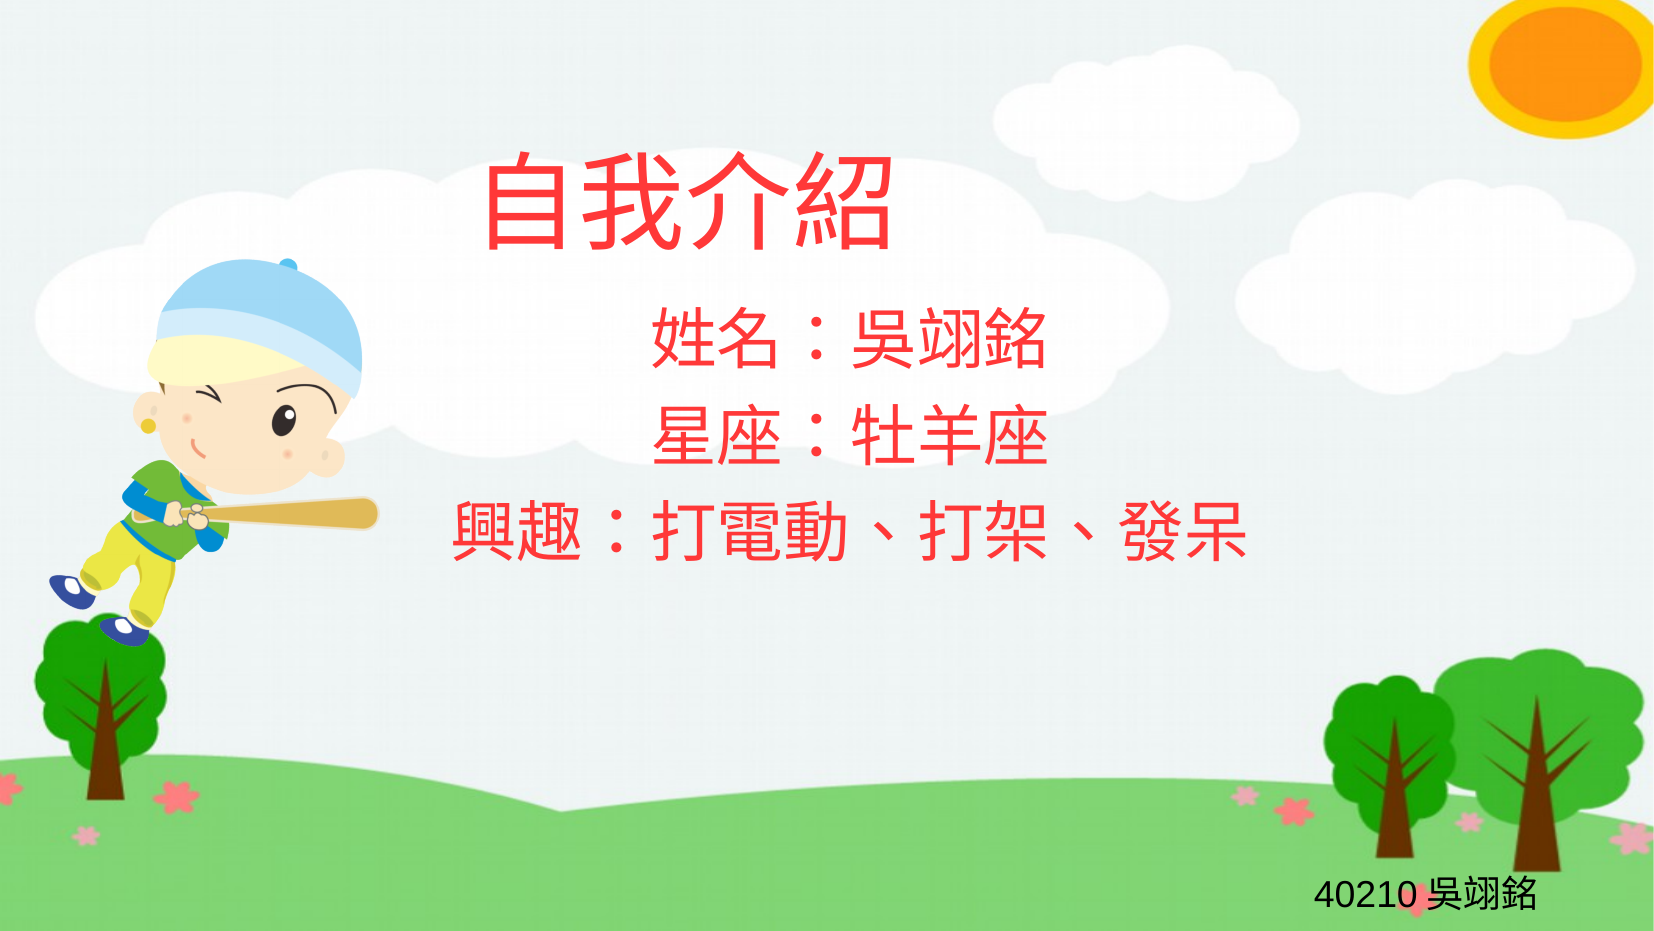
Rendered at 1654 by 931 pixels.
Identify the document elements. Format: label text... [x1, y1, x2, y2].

subtitle 姓名：吳翊銘 星座：牡羊座 興趣：打電動、打架、發呆 [106, 206, 1595, 747]
title 自我介紹 [472, 118, 1654, 274]
picture [0, 0, 1654, 931]
text_box 40210吳翊銘 [1299, 856, 1565, 931]
